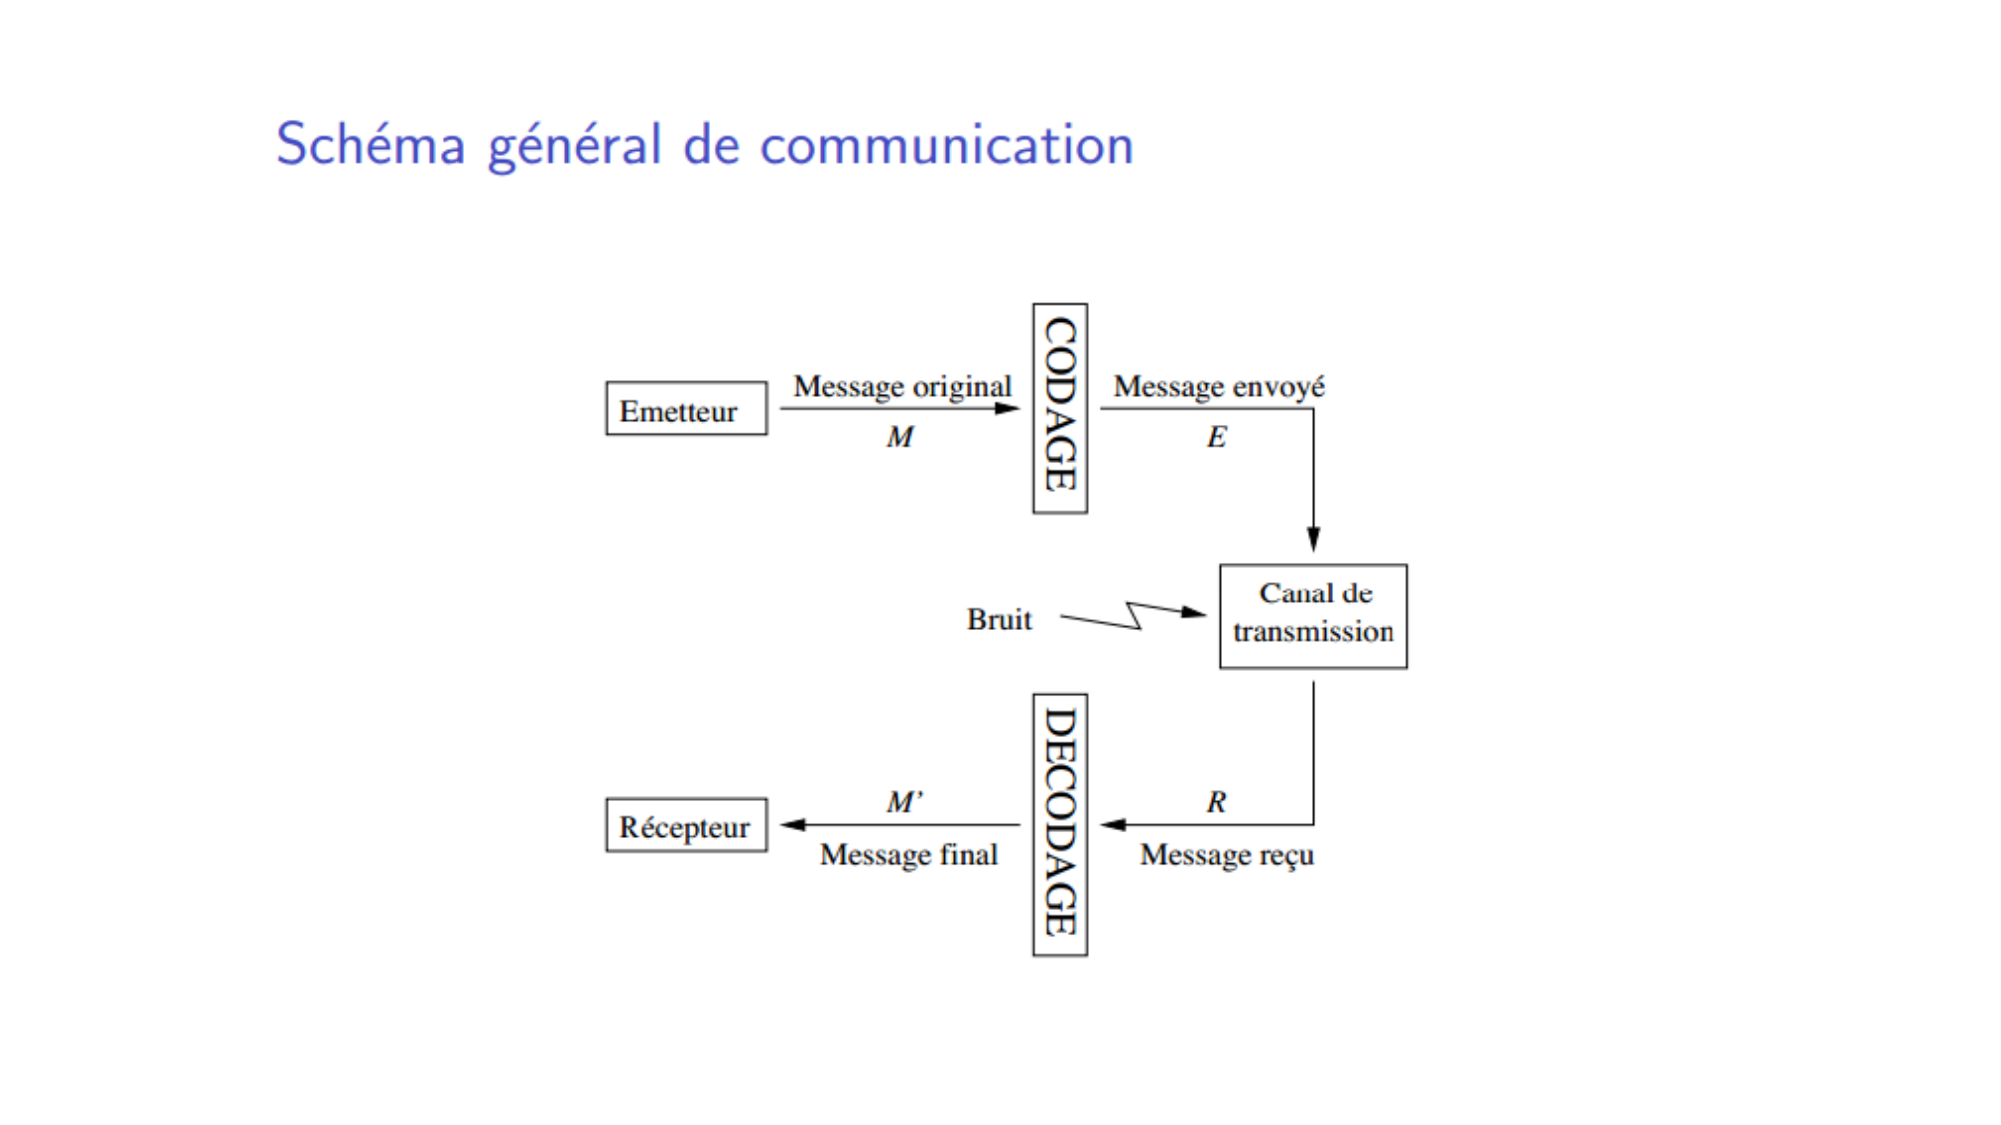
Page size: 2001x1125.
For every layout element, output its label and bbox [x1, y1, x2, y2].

picture [188, 82, 1843, 1040]
